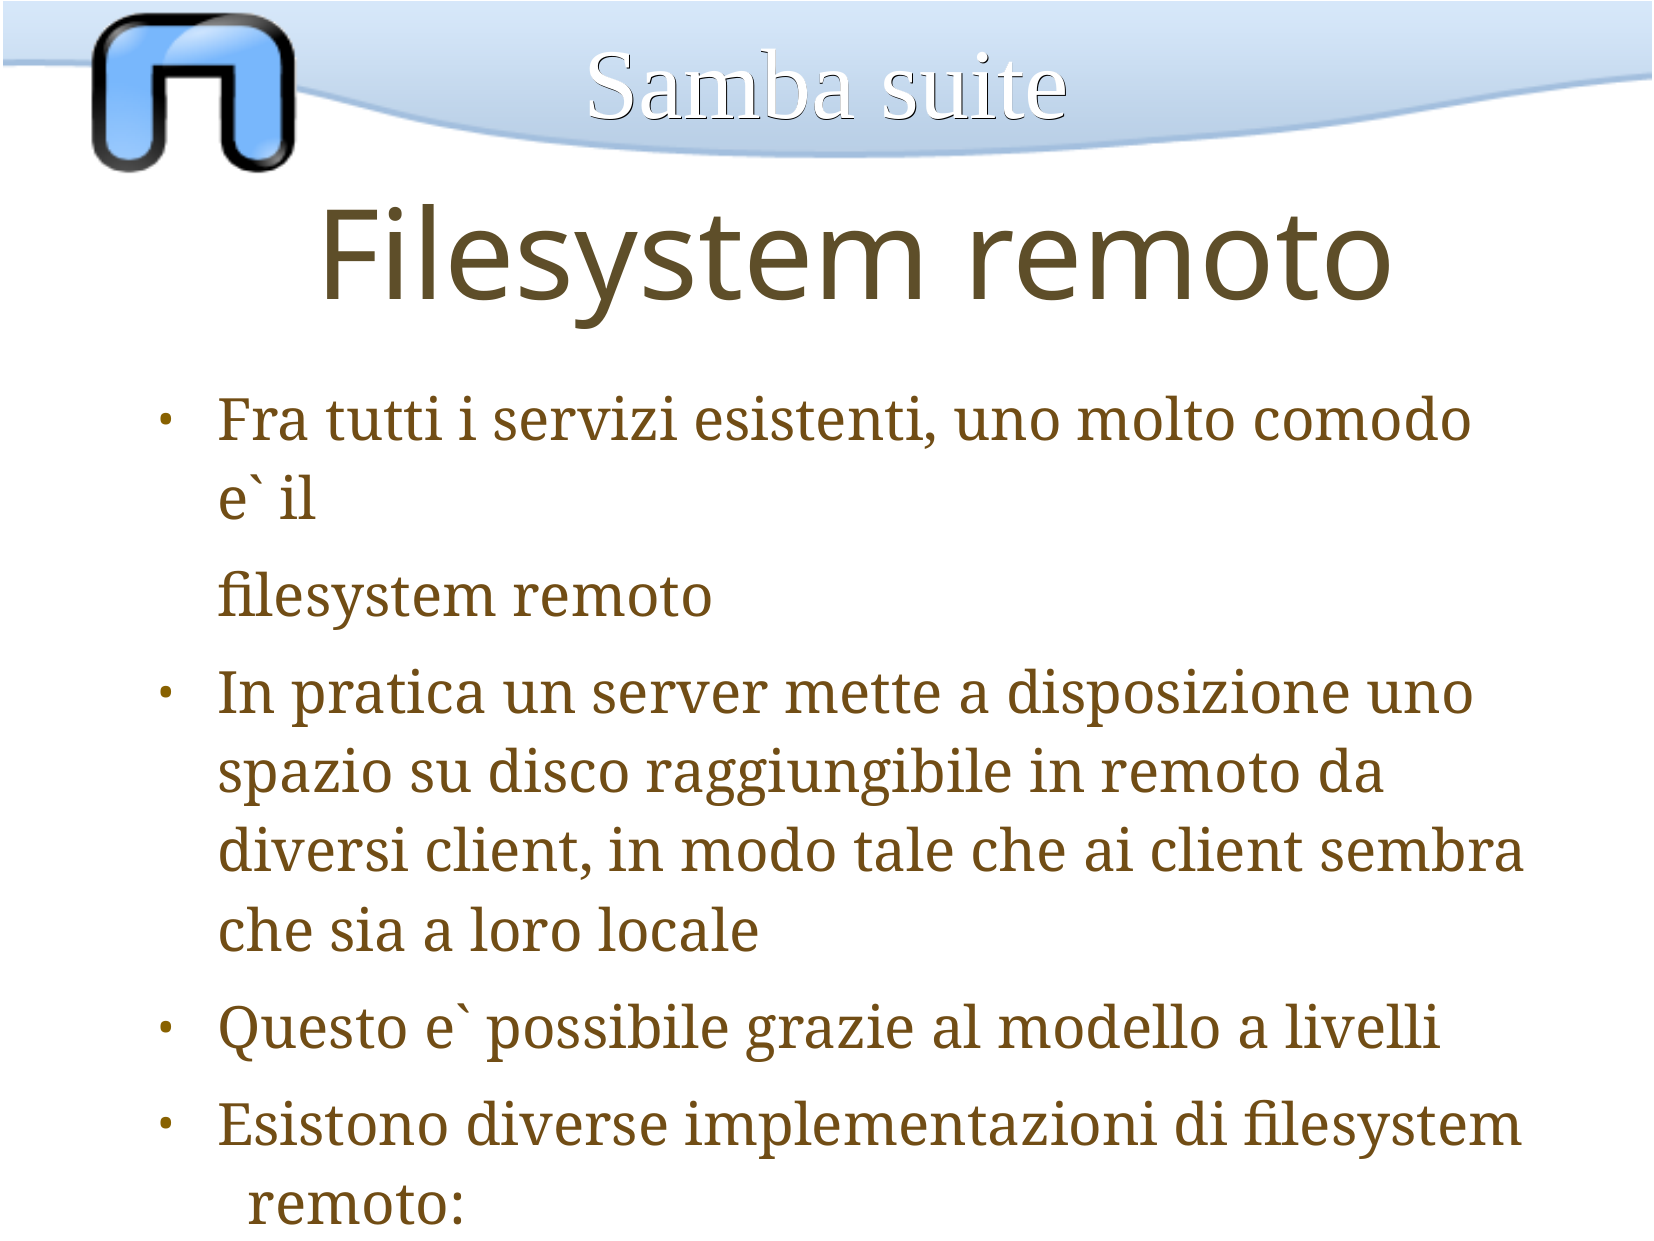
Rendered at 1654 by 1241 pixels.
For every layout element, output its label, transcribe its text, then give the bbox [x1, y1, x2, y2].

title Filesystem remoto [147, 88, 1565, 414]
text_box Samba suite [531, 29, 1123, 88]
list Fra tutti i servizi esistenti, uno molto comodo e` il filesystem remoto In pratica un server mette a disposizione uno spazio su disco raggiungibile in remoto da diversi client, in modo tale che ai client sembra che sia a loro locale Questo e` possibile grazie al modello a livelli Esistono diverse implementazioni di filesystem remoto: NFS, CIFS, SMB, ... [123, 377, 1536, 1212]
picture [0, 0, 1654, 1241]
